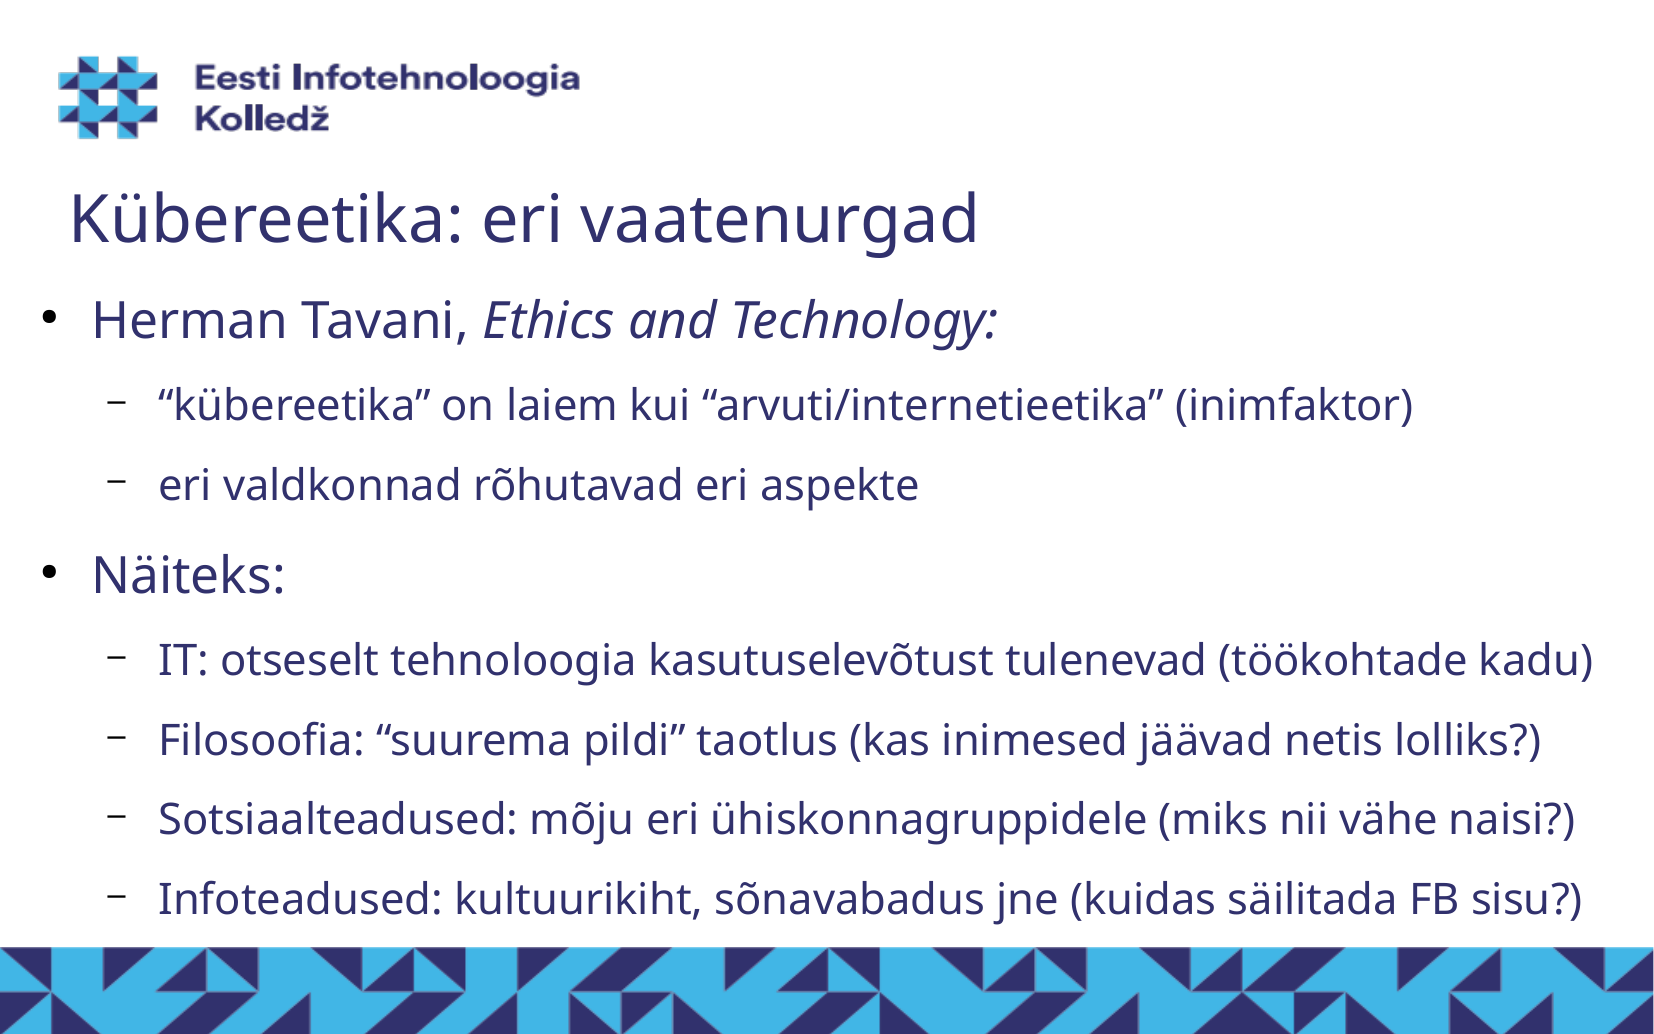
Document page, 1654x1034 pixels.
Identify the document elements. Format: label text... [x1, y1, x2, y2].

title Kübereetika: eri vaatenurgad [68, 147, 1536, 283]
list Herman Tavani, Ethics and Technology: “kübereetika” on laiem kui “arvuti/internetieetika” (inimfaktor) eri valdkonnad rõhutavad eri aspekte Näiteks: IT: otseselt tehnoloogia kasutuselevõtust tulenevad (töökohtade kadu) Filosoofia: “suurema pildi” taotlus (kas inimesed jäävad netis lolliks?) Sotsiaalteadused: mõju eri ühiskonnagruppidele (miks nii vähe naisi?) Infoteadused: kultuurikiht, sõnavabadus jne (kuidas säilitada FB sisu?) [23, 283, 1642, 936]
